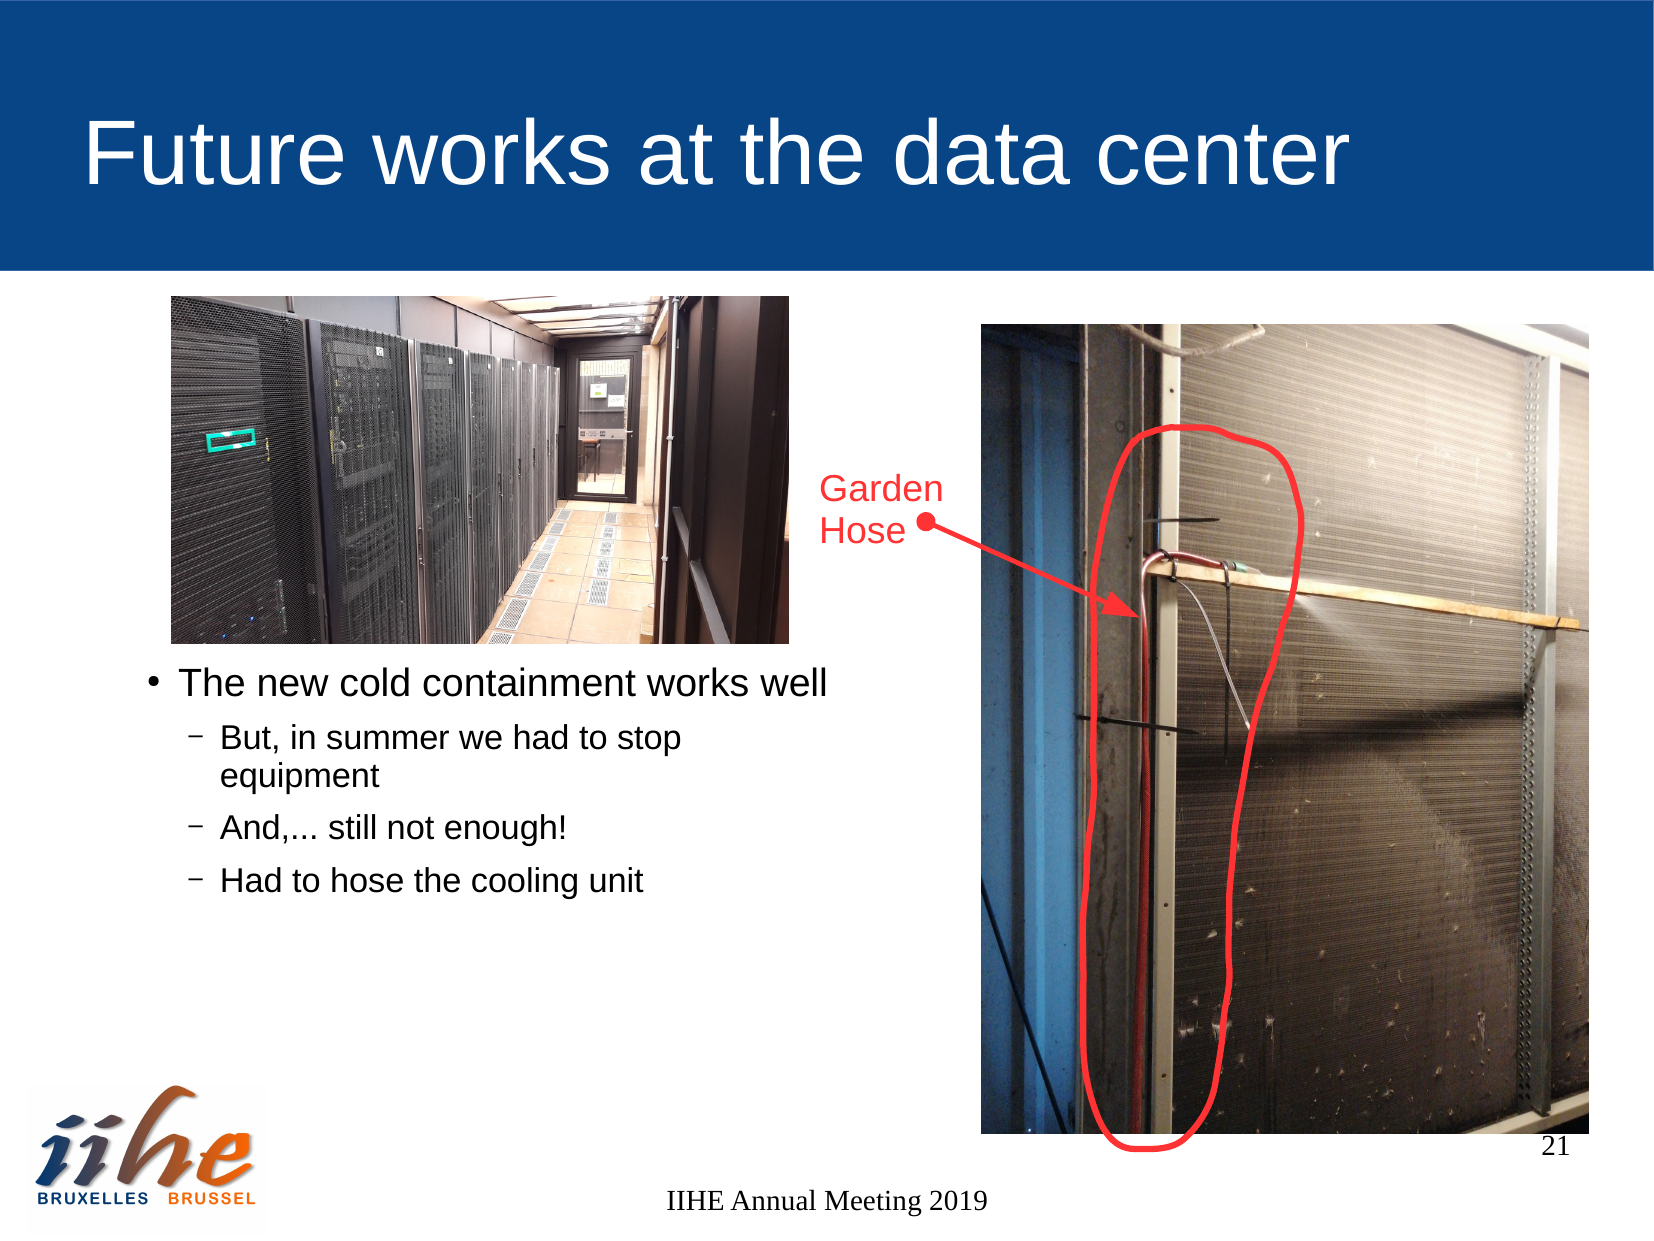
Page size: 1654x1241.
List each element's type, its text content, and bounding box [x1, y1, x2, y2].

picture [981, 550, 1102, 1134]
picture [1086, 431, 1298, 1134]
text_box Garden Hose [804, 459, 967, 559]
picture [981, 324, 1589, 1134]
list The new cold containment works well But, in summer we had to stop equipment And,... still not enough! Had to hose the cooling unit [136, 599, 829, 910]
picture [171, 296, 789, 599]
picture [27, 1084, 267, 1236]
title Future works at the data center [82, 49, 1571, 257]
